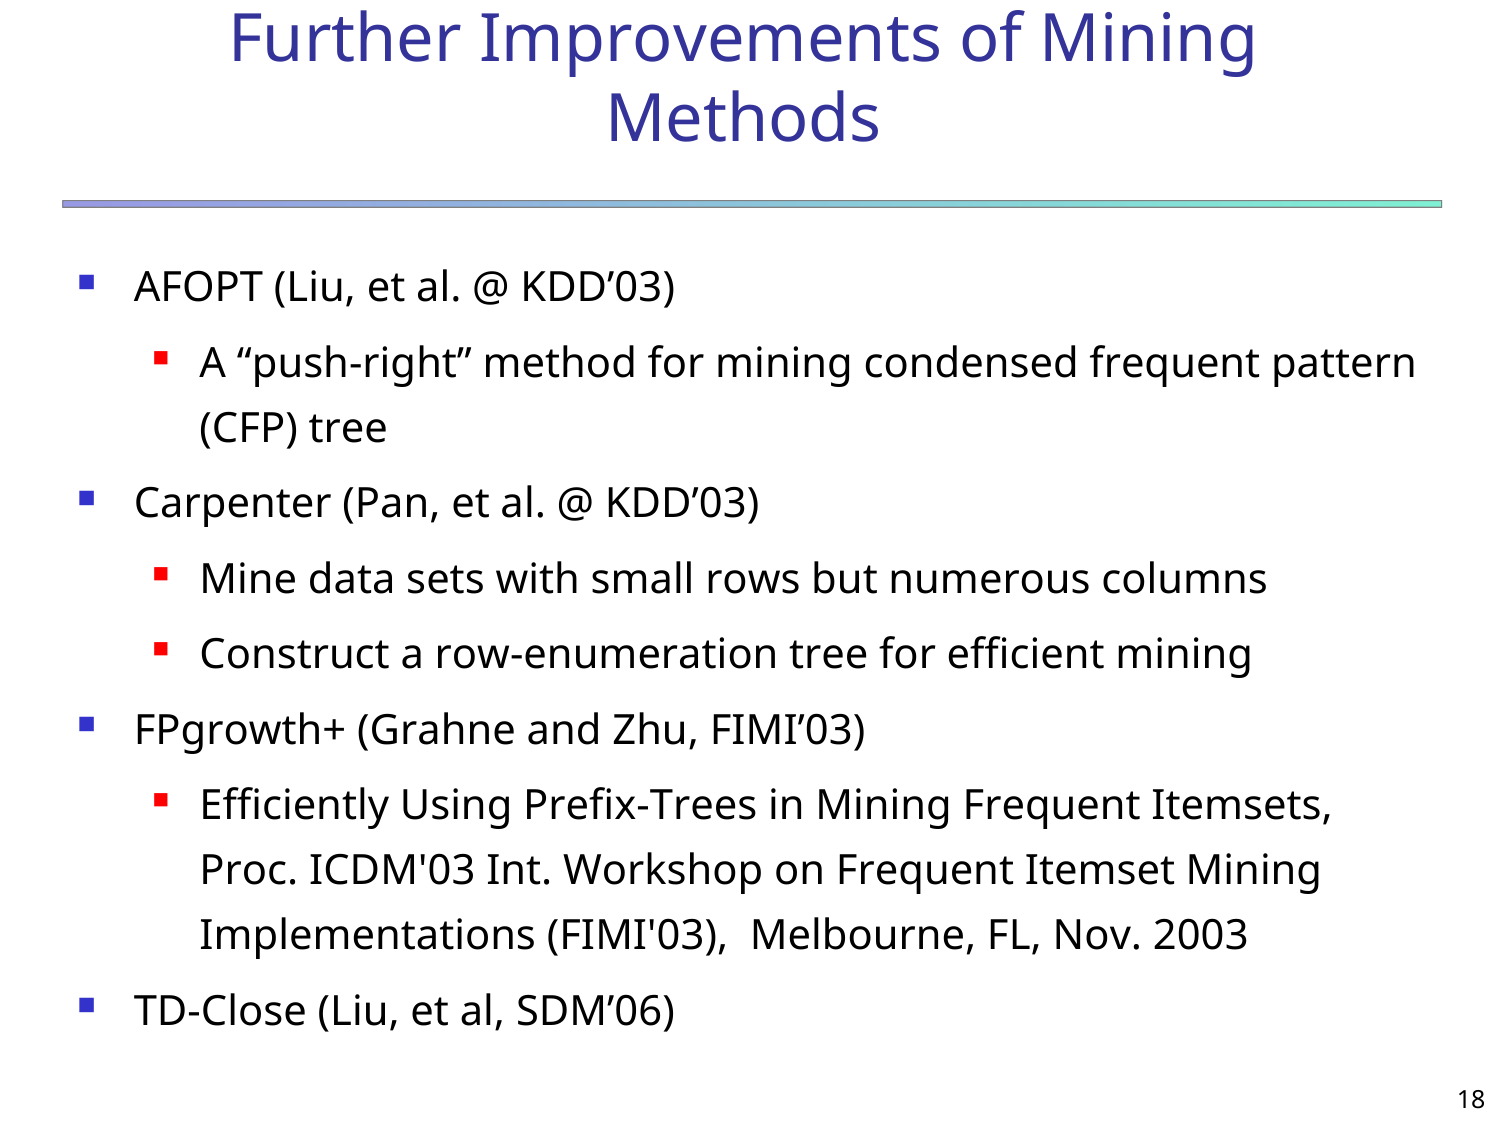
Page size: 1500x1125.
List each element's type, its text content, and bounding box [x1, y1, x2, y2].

text_box <number> [1187, 1062, 1500, 1125]
list AFOPT (Liu, et al. @ KDD’03) A “push-right” method for mining condensed frequent pattern (CFP) tree Carpenter (Pan, et al. @ KDD’03) Mine data sets with small rows but numerous columns Construct a row-enumeration tree for efficient mining FPgrowth+ (Grahne and Zhu, FIMI’03) Efficiently Using Prefix-Trees in Mining Frequent Itemsets, Proc. ICDM'03 Int. Workshop on Frequent Itemset Mining Implementations (FIMI'03), Melbourne, FL, Nov. 2003 TD-Close (Liu, et al, SDM’06) [62, 237, 1438, 1075]
title Further Improvements of Mining Methods [100, 0, 1388, 163]
